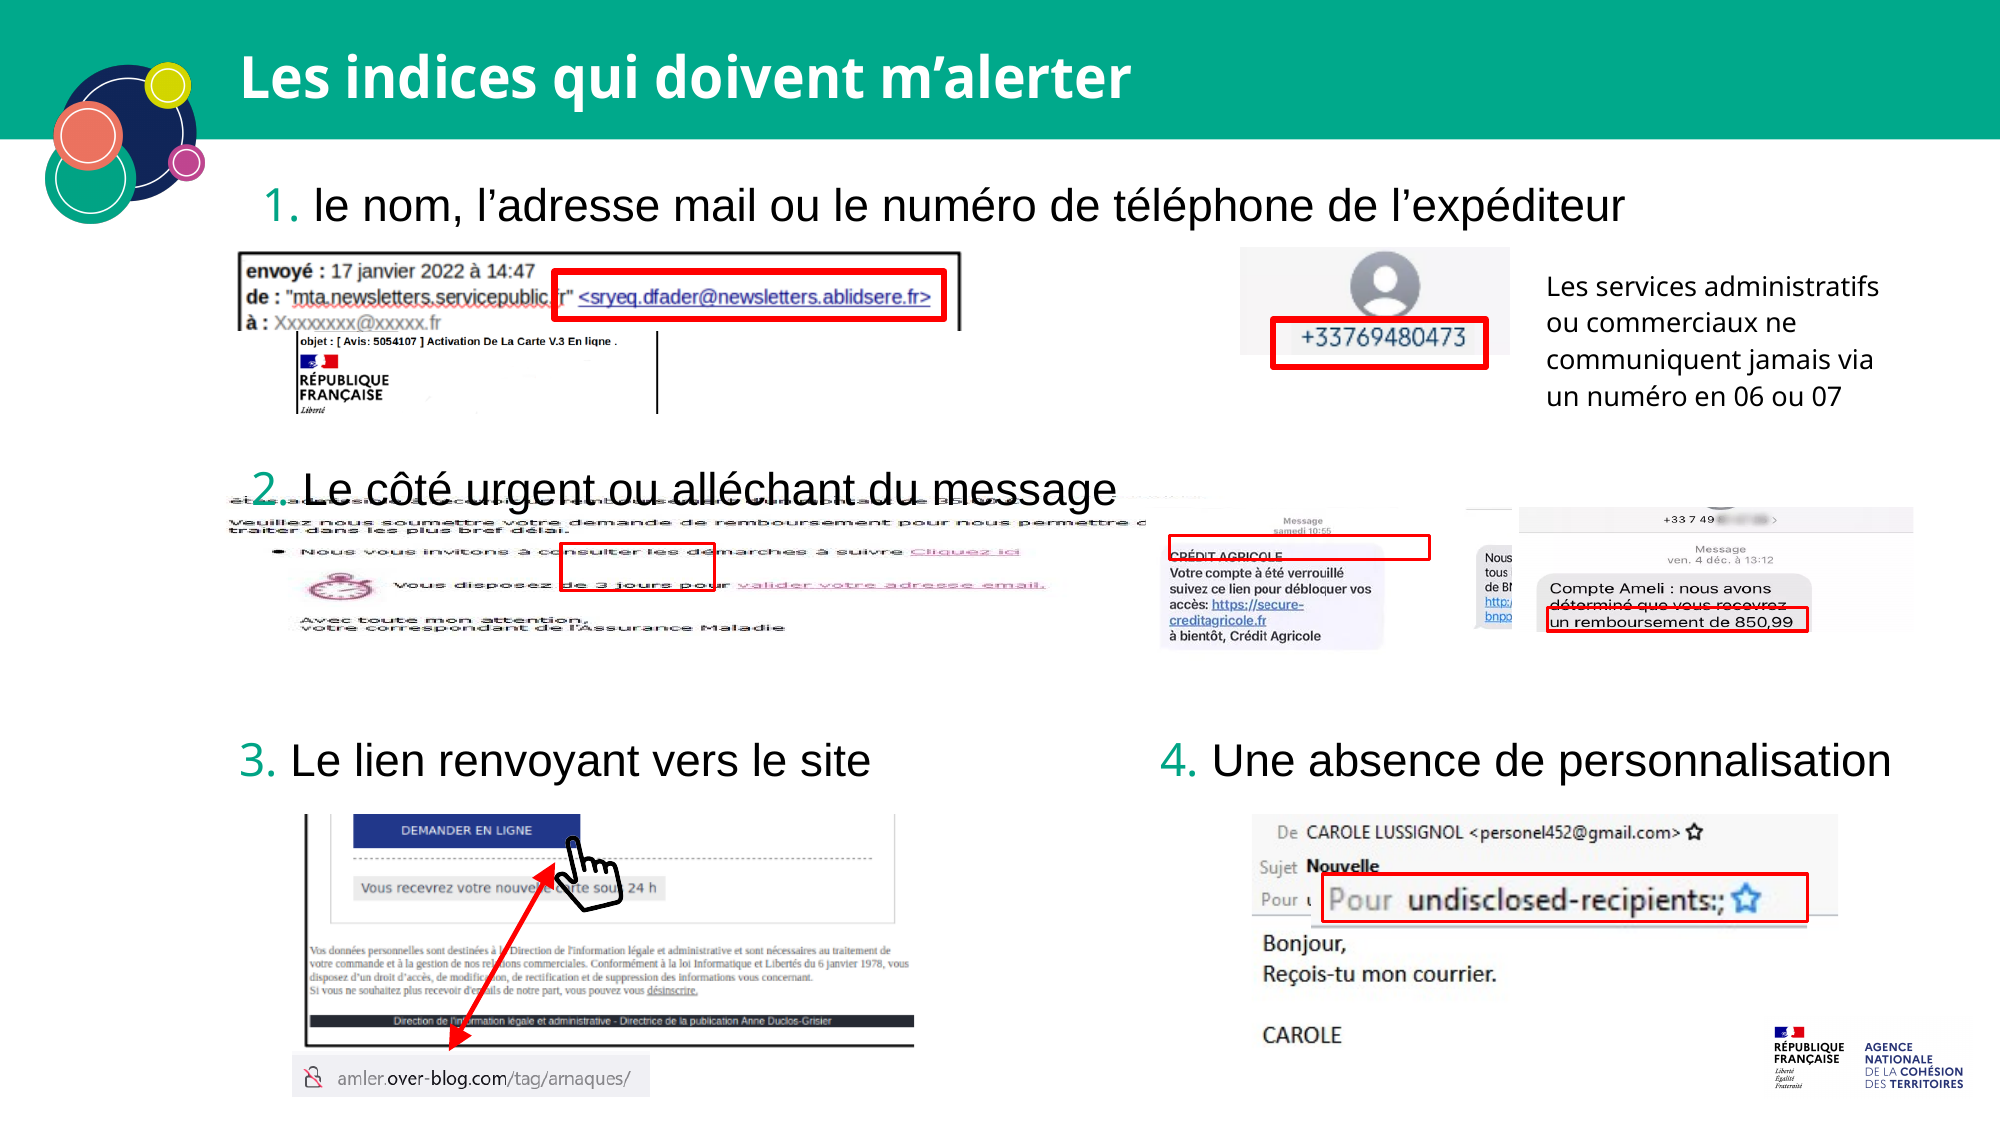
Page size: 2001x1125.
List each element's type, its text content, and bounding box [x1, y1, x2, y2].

text_box 3. Le lien renvoyant vers le site [224, 720, 945, 792]
picture [153, 496, 1512, 666]
picture [1549, 609, 1806, 629]
text_box 1. le nom, l’adresse mail ou le numéro de téléphone de l’expéditeur [248, 165, 1949, 285]
text_box Les services administratifs ou commerciaux ne communiquent jamais via un numéro en 06 ou 07 [1531, 259, 1902, 449]
picture [283, 814, 915, 1097]
picture [1276, 323, 1483, 355]
text_box 2. Le côté urgent ou alléchant du message [236, 448, 1489, 520]
text_box 4. Une absence de personnalisation [1145, 720, 1961, 840]
picture [1251, 814, 1973, 1099]
picture [1240, 247, 1510, 355]
picture [1519, 507, 1914, 632]
picture [212, 248, 980, 414]
text_box Les indices qui doivent m’alerter [224, 33, 1960, 119]
picture [45, 62, 205, 224]
